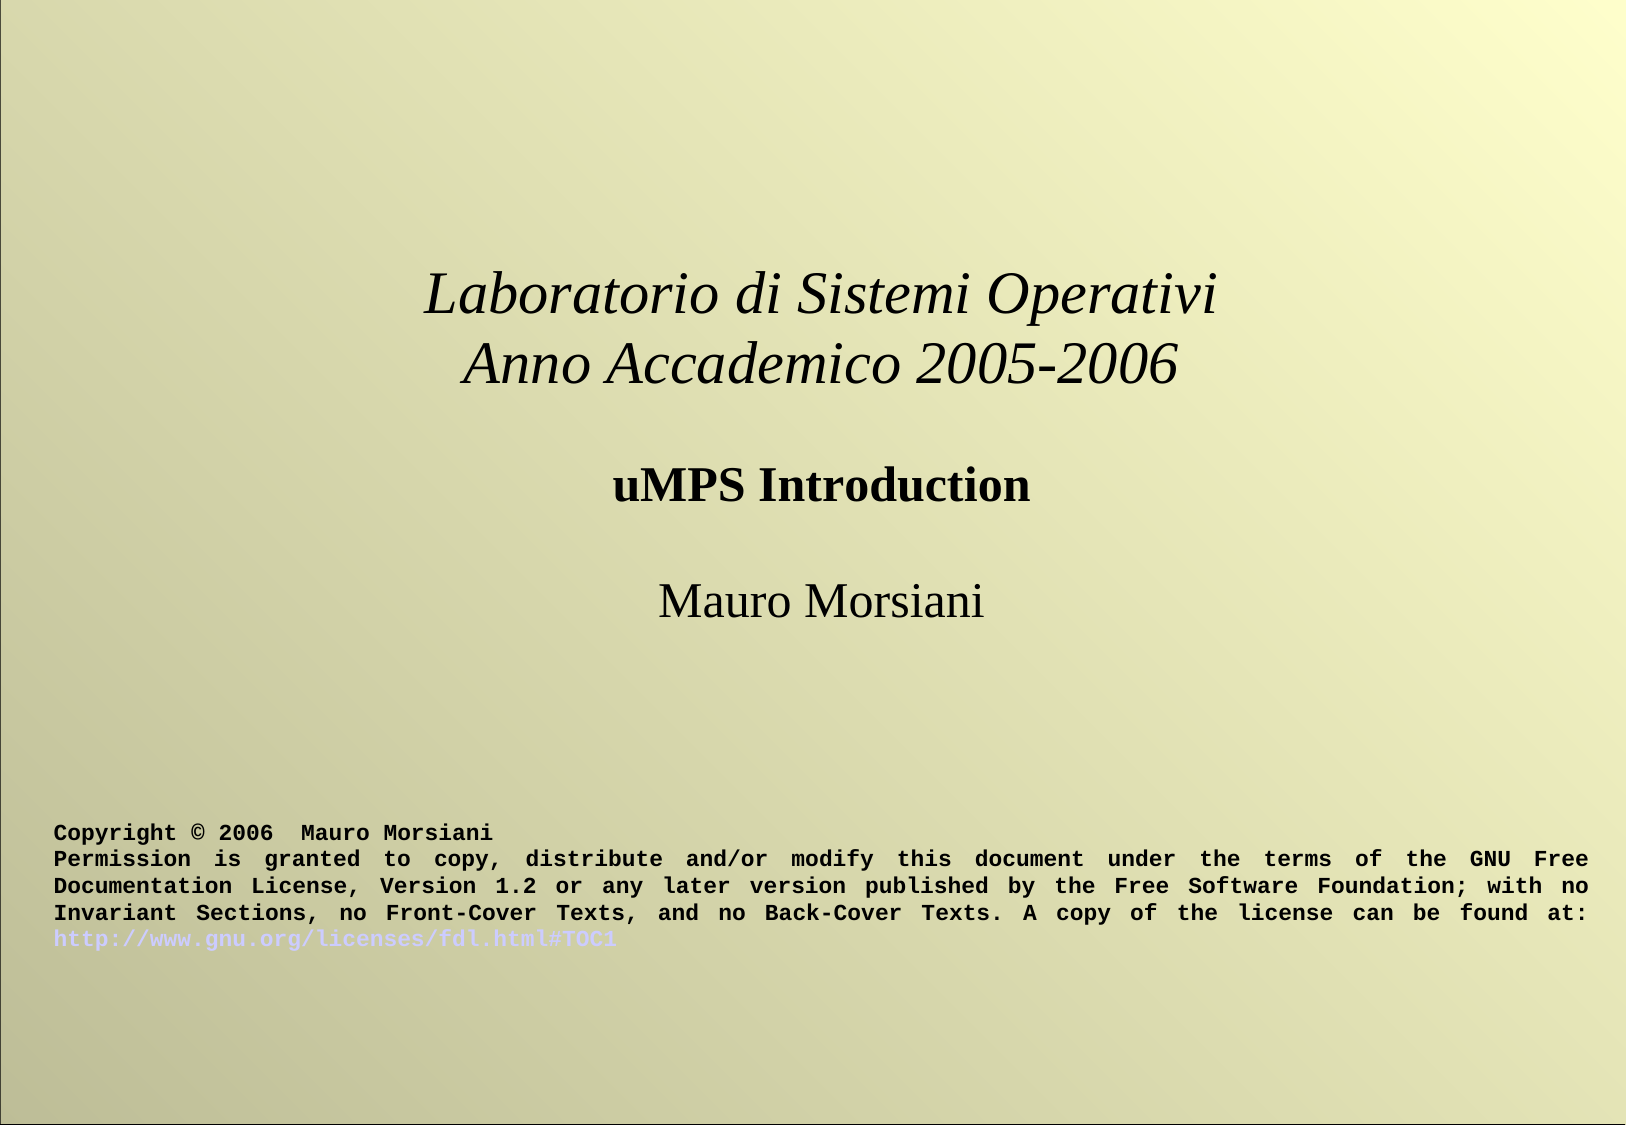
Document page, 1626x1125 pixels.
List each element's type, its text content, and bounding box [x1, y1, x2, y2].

text_box Laboratorio di Sistemi Operativi Anno Accademico 2005-2006 uMPS Introduction Mauro Morsiani Copyright © 2006 Mauro Morsiani Permission is granted to copy, distribute and/or modify this document under the terms of the GNU Free Documentation License, Version 1.2 or any later version published by the Free Software Foundation; with no Invariant Sections, no Front-Cover Texts, and no Back-Cover Texts. A copy of the license can be found at: http://www.gnu.org/licenses/fdl.html#TOC1 [53, 48, 1590, 982]
text_box [0, 0, 1626, 1125]
